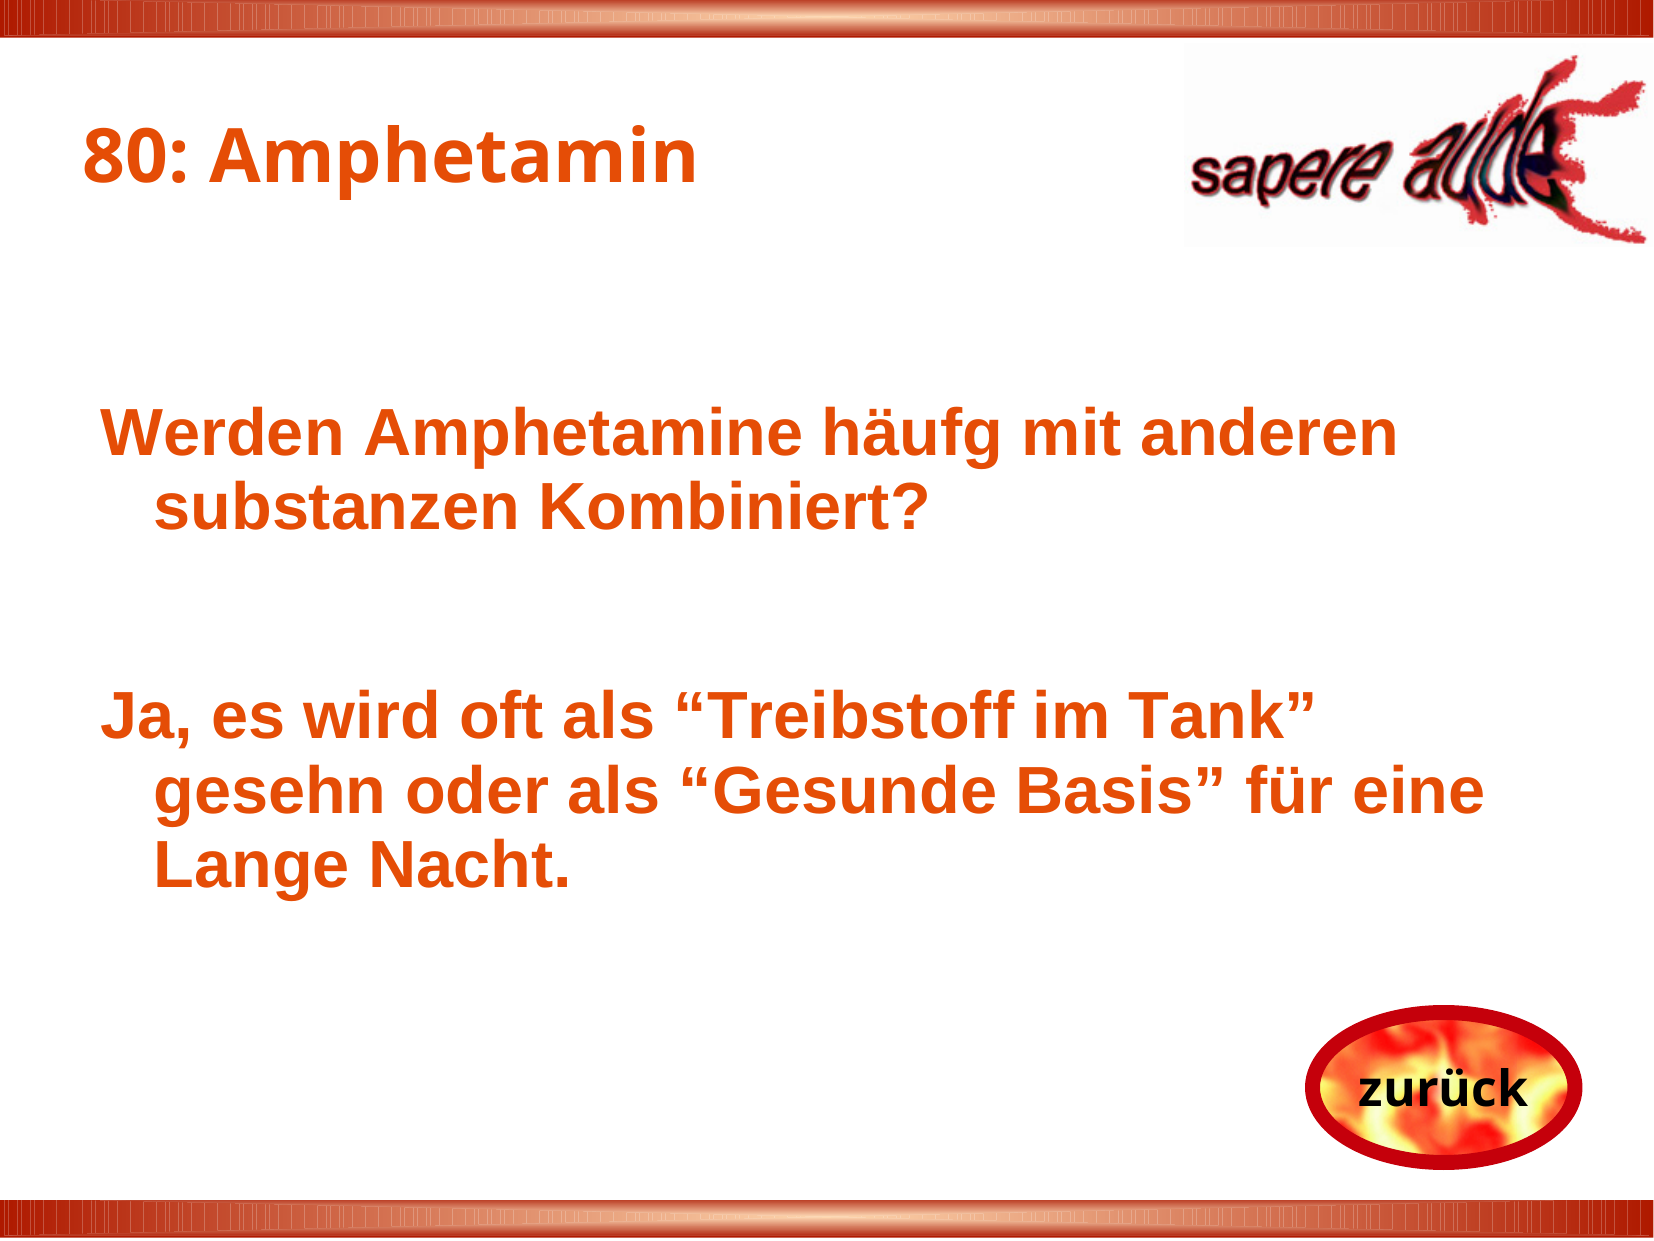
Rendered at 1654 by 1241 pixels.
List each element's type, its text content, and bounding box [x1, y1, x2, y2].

picture [1329, 1111, 1558, 1154]
title 80: Amphetamin [82, 49, 1571, 257]
list Werden Amphetamine häufg mit anderen substanzen Kombiniert? Ja, es wird oft als “Treibstoff im Tank” gesehn oder als “Gesunde Basis” für eine Lange Nacht. [82, 290, 1571, 1111]
picture [1184, 43, 1654, 247]
